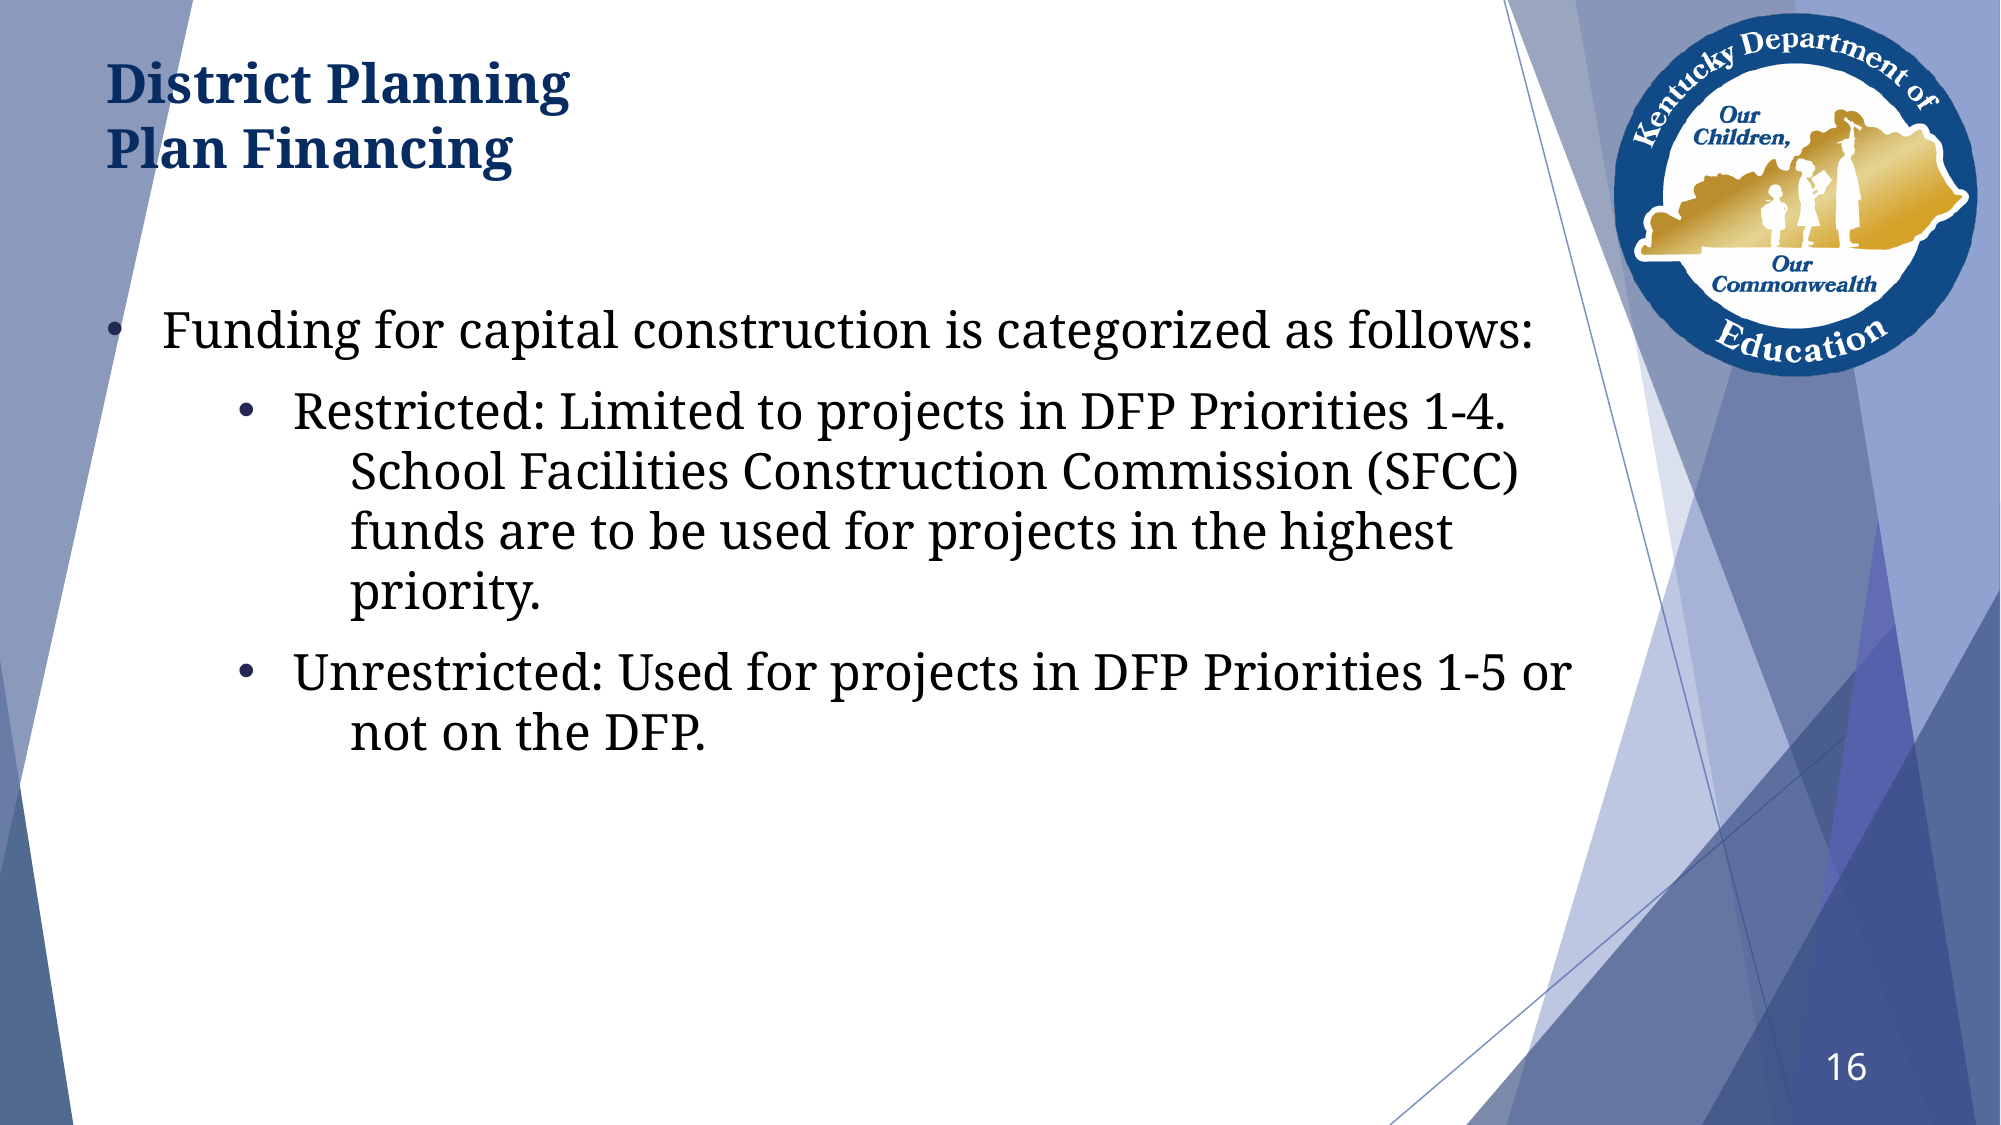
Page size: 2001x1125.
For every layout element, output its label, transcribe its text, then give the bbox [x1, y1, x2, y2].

text_box [1809, 1035, 1922, 1096]
title District Planning Plan Financing [190, 0, 1511, 213]
list Funding for capital construction is categorized as follows: Restricted: Limited to projects in DFP Priorities 1-4. School Facilities Construction Commission (SFCC) funds are to be used for projects in the highest priority. Unrestricted: Used for projects in DFP Priorities 1-5 or not on the DFP. [124, 262, 1604, 1125]
